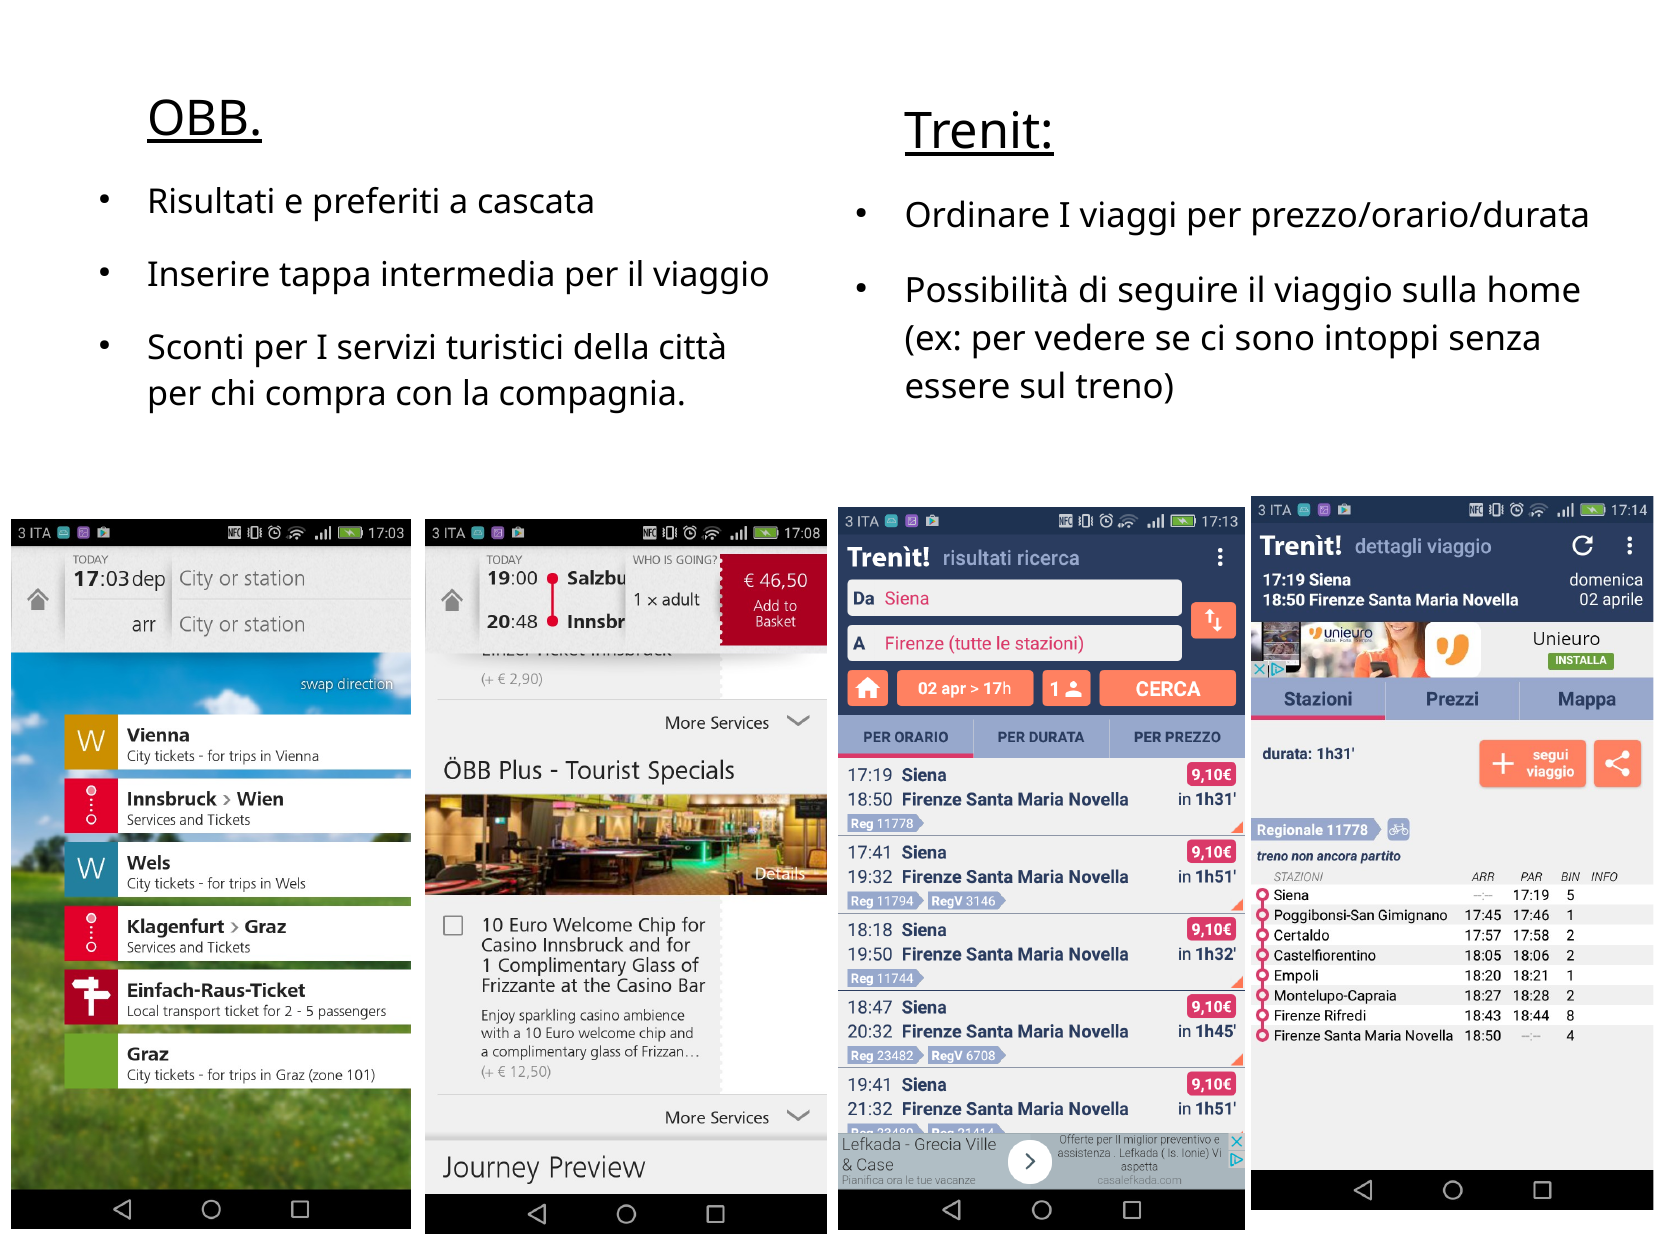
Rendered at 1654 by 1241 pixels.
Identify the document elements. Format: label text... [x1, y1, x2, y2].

picture [1251, 496, 1654, 1210]
picture [323, 682, 329, 691]
list Trenit: Ordinare I viaggi per prezzo/orario/durata Possibilità di seguire il viaggio sulla home (ex: per vedere se ci sono intoppi senza essere sul treno) [838, 94, 1607, 438]
picture [11, 519, 411, 1229]
picture [425, 519, 827, 1234]
list OBB. Risultati e preferiti a cascata Inserire tappa intermedia per il viaggio Sconti per I servizi turistici della città per chi compra con la compagnia. [82, 82, 780, 426]
picture [838, 507, 1245, 1230]
